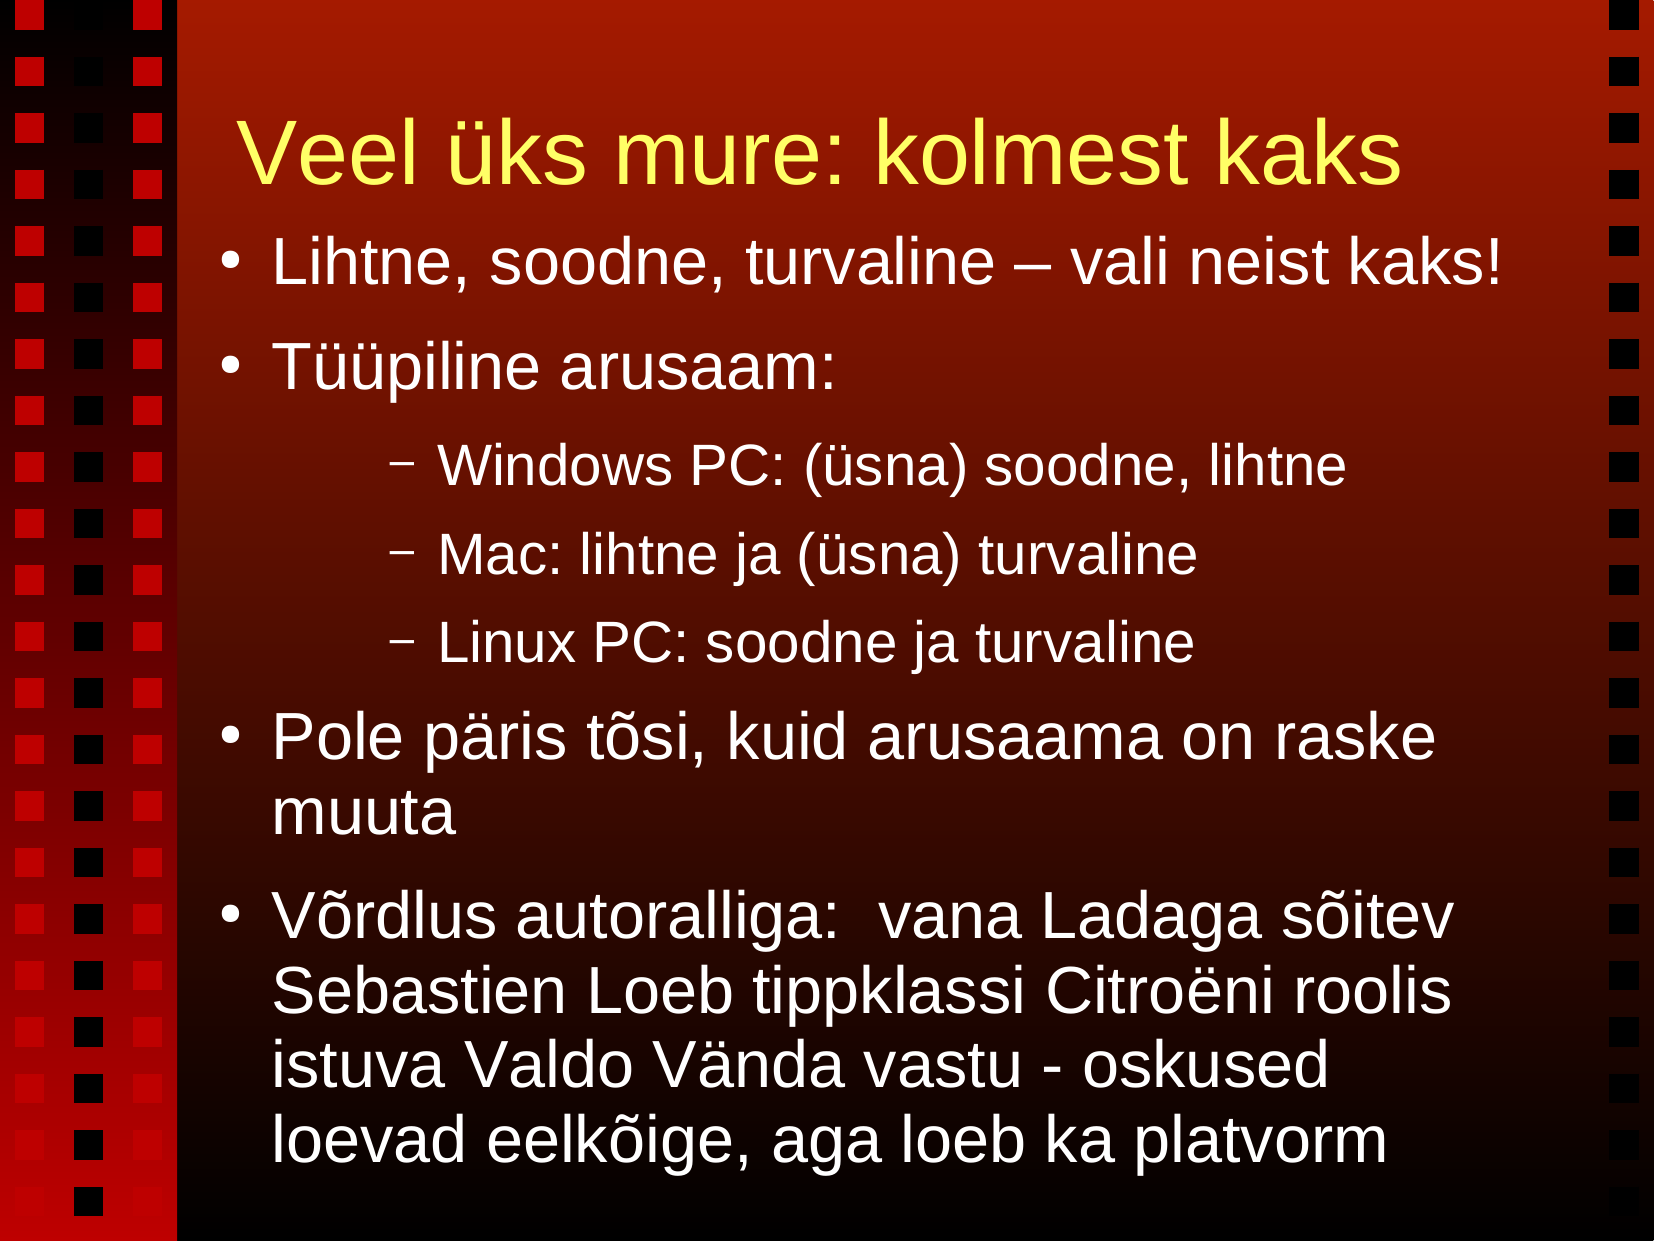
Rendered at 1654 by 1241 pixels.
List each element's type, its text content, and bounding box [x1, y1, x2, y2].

list Lihtne, soodne, turvaline – vali neist kaks! Tüüpiline arusaam: Windows PC: (üsna) soodne, lihtne Mac: lihtne ja (üsna) turvaline Linux PC: soodne ja turvaline Pole päris tõsi, kuid arusaama on raske muuta Võrdlus autoralliga: vana Ladaga sõitev Sebastien Loeb tippklassi Citroëni roolis istuva Valdo Vända vastu - oskused loevad eelkõige, aga loeb ka platvorm [200, 224, 1536, 1178]
title Veel üks mure: kolmest kaks [236, 49, 1571, 257]
